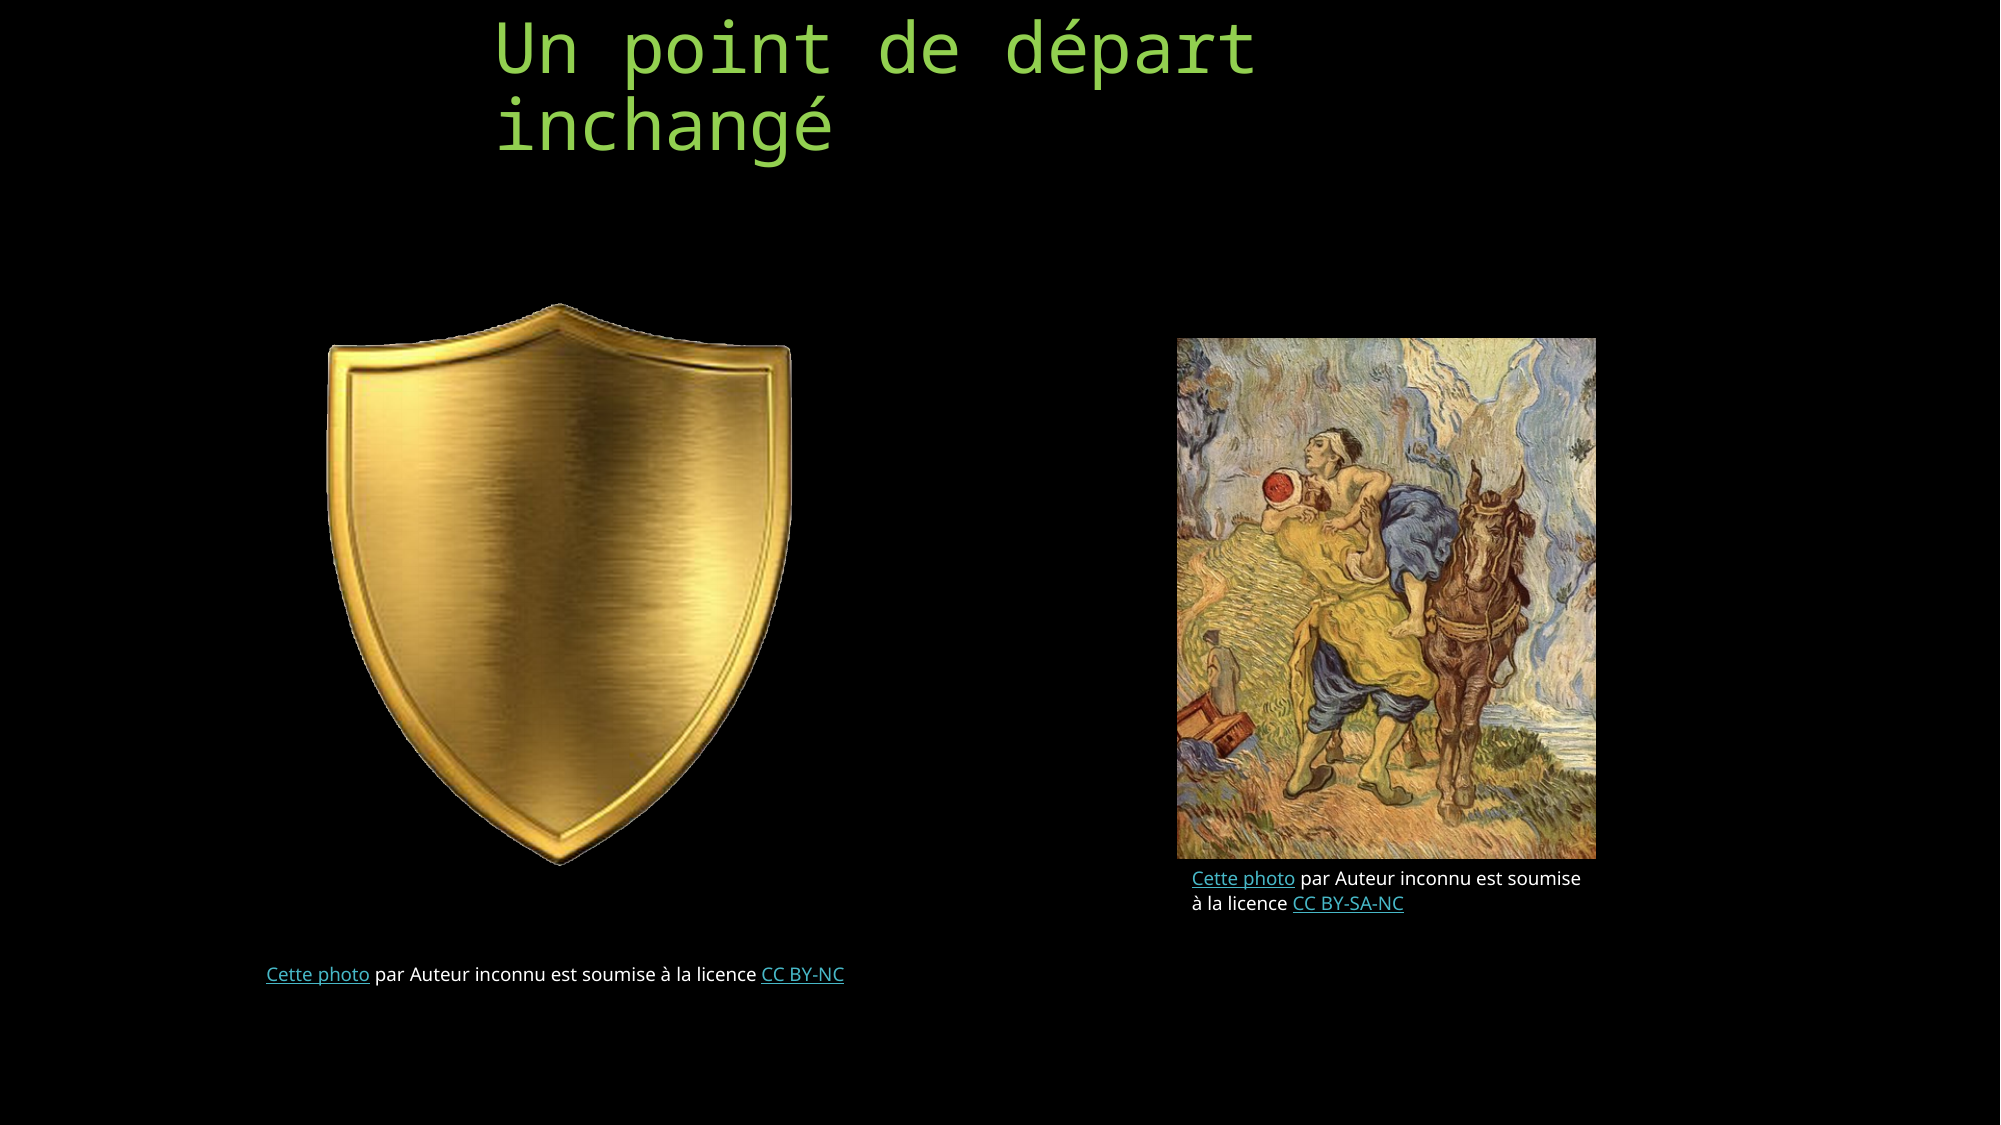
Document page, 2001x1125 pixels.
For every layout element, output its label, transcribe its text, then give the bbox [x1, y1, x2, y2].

text_box Cette photo par Auteur inconnu est soumise à la licence CC BY-SA-NC [1177, 858, 1596, 925]
picture [1177, 338, 1596, 858]
text_box Cette photo par Auteur inconnu est soumise à la licence CC BY-NC [251, 955, 954, 996]
title Un point de départ inchangé [479, 71, 1596, 174]
picture [208, 234, 911, 935]
